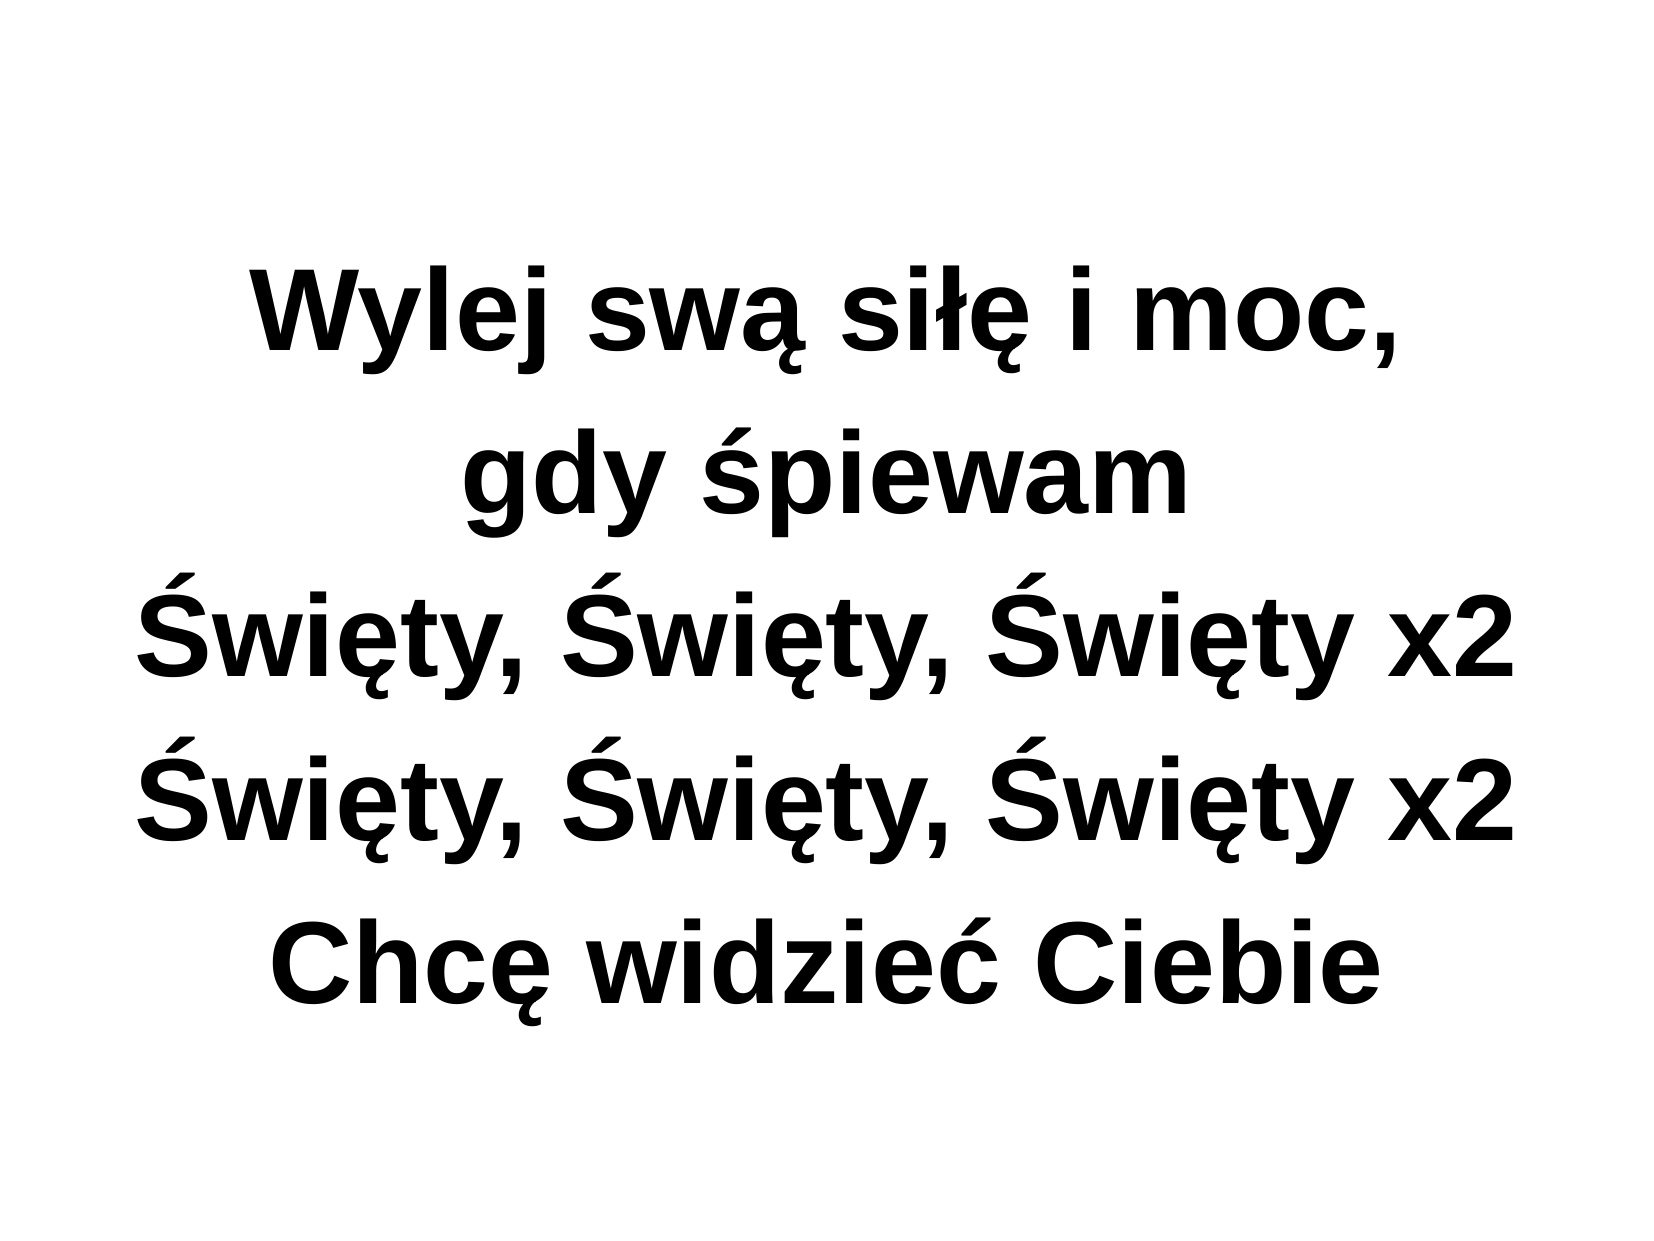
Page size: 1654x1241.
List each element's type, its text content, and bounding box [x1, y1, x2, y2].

subtitle Wylej swą siłę i moc, gdy śpiewam Święty, Święty, Święty x2 Święty, Święty, Święty x2 Chcę widzieć Ciebie [0, 0, 1654, 1241]
